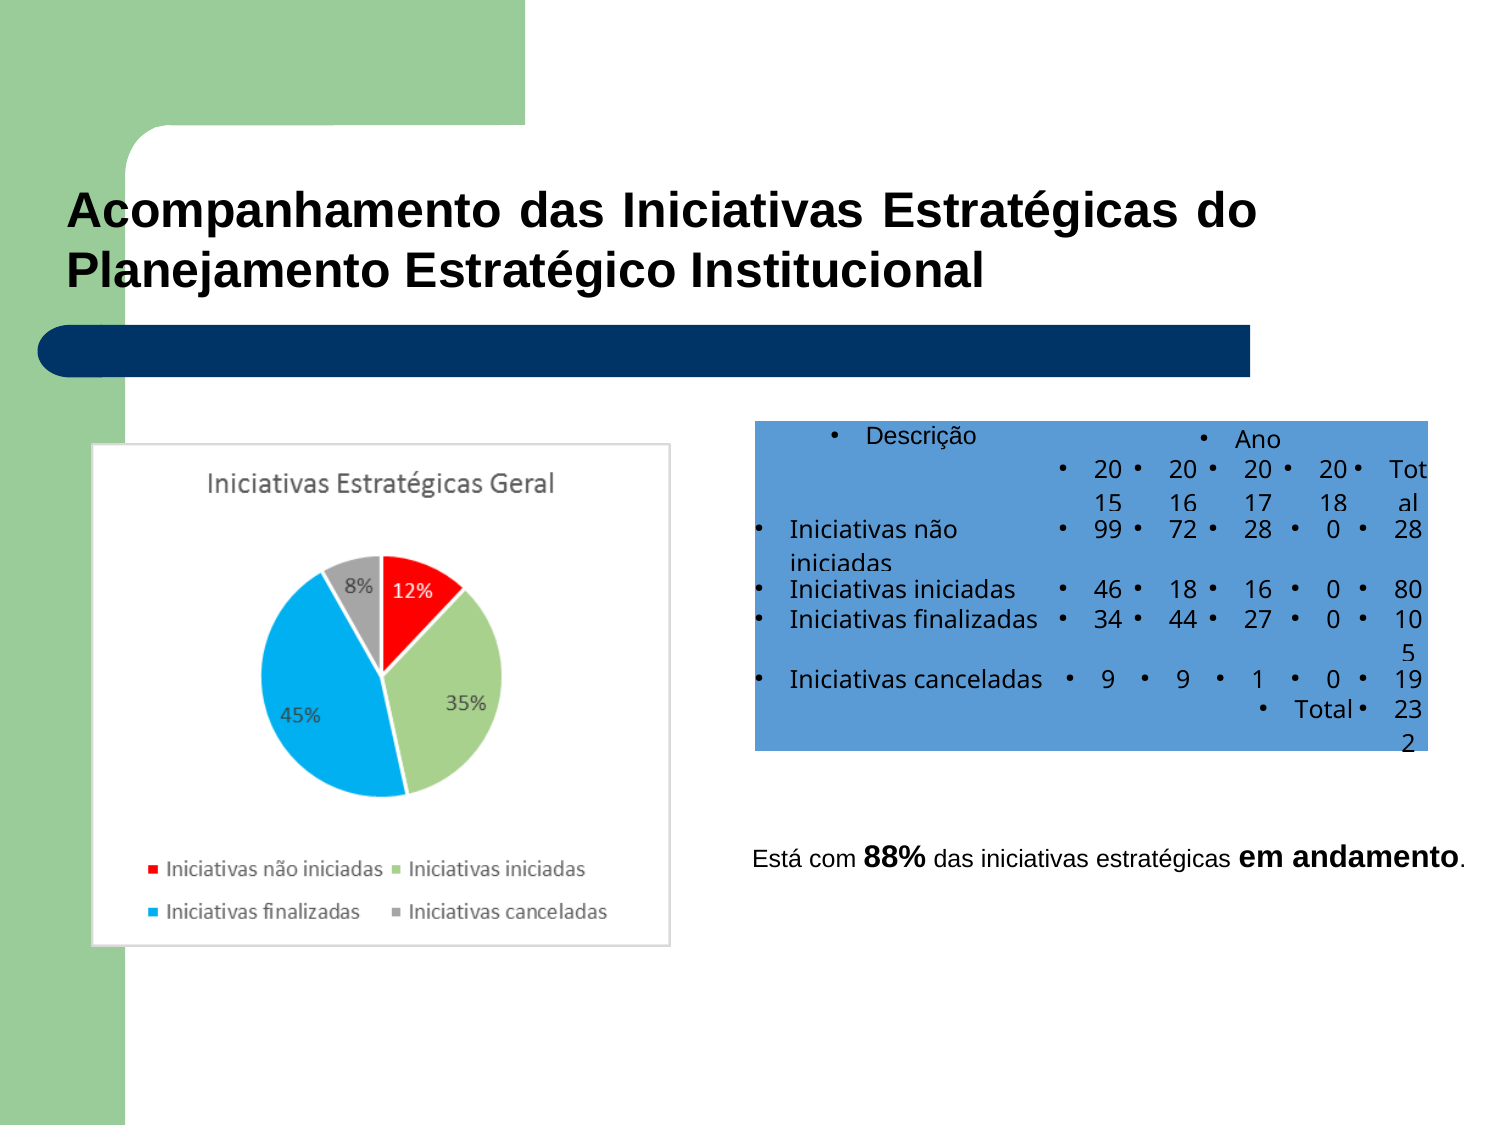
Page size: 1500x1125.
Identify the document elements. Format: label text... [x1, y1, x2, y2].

table_cell Iniciativas finalizadas [755, 601, 1053, 661]
text_box Está com 88% das iniciativas estratégicas em andamento. [737, 828, 1500, 881]
table_cell 2018 [1278, 451, 1353, 511]
table_cell 72 [1128, 511, 1203, 571]
table_cell 99 [1053, 511, 1128, 571]
table_cell 9 [1128, 661, 1203, 691]
table_cell 0 [1278, 661, 1353, 691]
table_cell 46 [1053, 571, 1128, 601]
table_cell 0 [1278, 571, 1353, 601]
text_box Acompanhamento das Iniciativas Estratégicas do Planejamento Estratégico Institucional [51, 170, 1458, 305]
table_cell 0 [1278, 511, 1353, 571]
table_cell 19 [1353, 661, 1428, 691]
picture [91, 443, 671, 947]
table_cell 2016 [1128, 451, 1203, 511]
table_cell 34 [1053, 601, 1128, 661]
table_cell 1 [1203, 661, 1278, 691]
table_cell 27 [1203, 601, 1278, 661]
table_header Descrição [755, 421, 1053, 511]
table_cell 80 [1353, 571, 1428, 601]
table_cell 0 [1278, 601, 1353, 661]
table_cell 105 [1353, 601, 1428, 661]
table_cell Iniciativas canceladas [755, 661, 1053, 691]
table_cell 18 [1128, 571, 1203, 601]
table_cell 28 [1353, 511, 1428, 571]
table_cell 2015 [1053, 451, 1128, 511]
table_cell 44 [1128, 601, 1203, 661]
table_header Ano [1053, 421, 1428, 451]
table_cell 9 [1053, 661, 1128, 691]
table_cell Total [755, 691, 1353, 751]
table_cell Iniciativas não iniciadas [755, 511, 1053, 571]
table_cell Total [1353, 451, 1428, 511]
table_cell 232 [1353, 691, 1428, 751]
table_cell 2017 [1203, 451, 1278, 511]
table_cell Iniciativas iniciadas [755, 571, 1053, 601]
table_cell 16 [1203, 571, 1278, 601]
table_cell 28 [1203, 511, 1278, 571]
